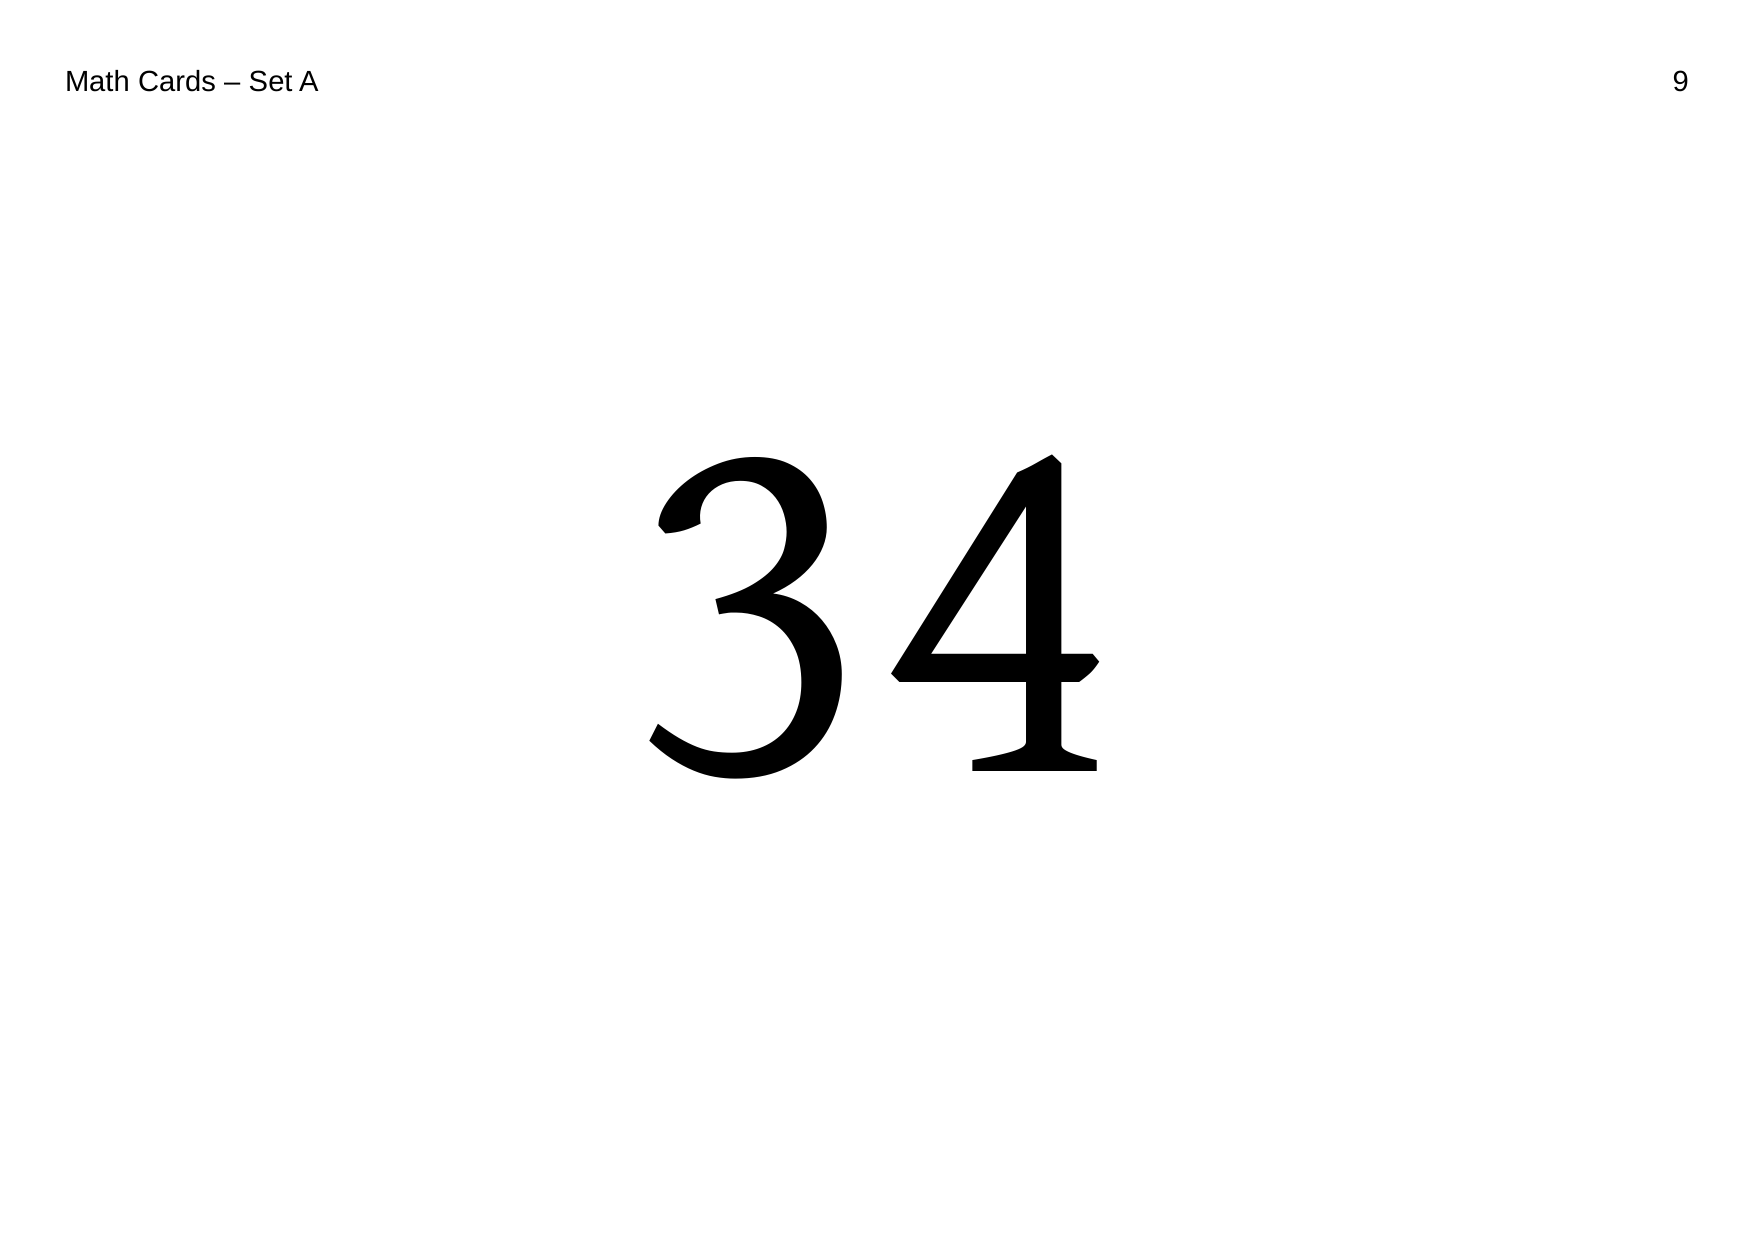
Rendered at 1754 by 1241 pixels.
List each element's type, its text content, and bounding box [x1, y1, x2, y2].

text_box 34 [626, 318, 1128, 922]
text_box 9 [1666, 59, 1695, 104]
text_box Math Cards – Set A [59, 59, 326, 104]
